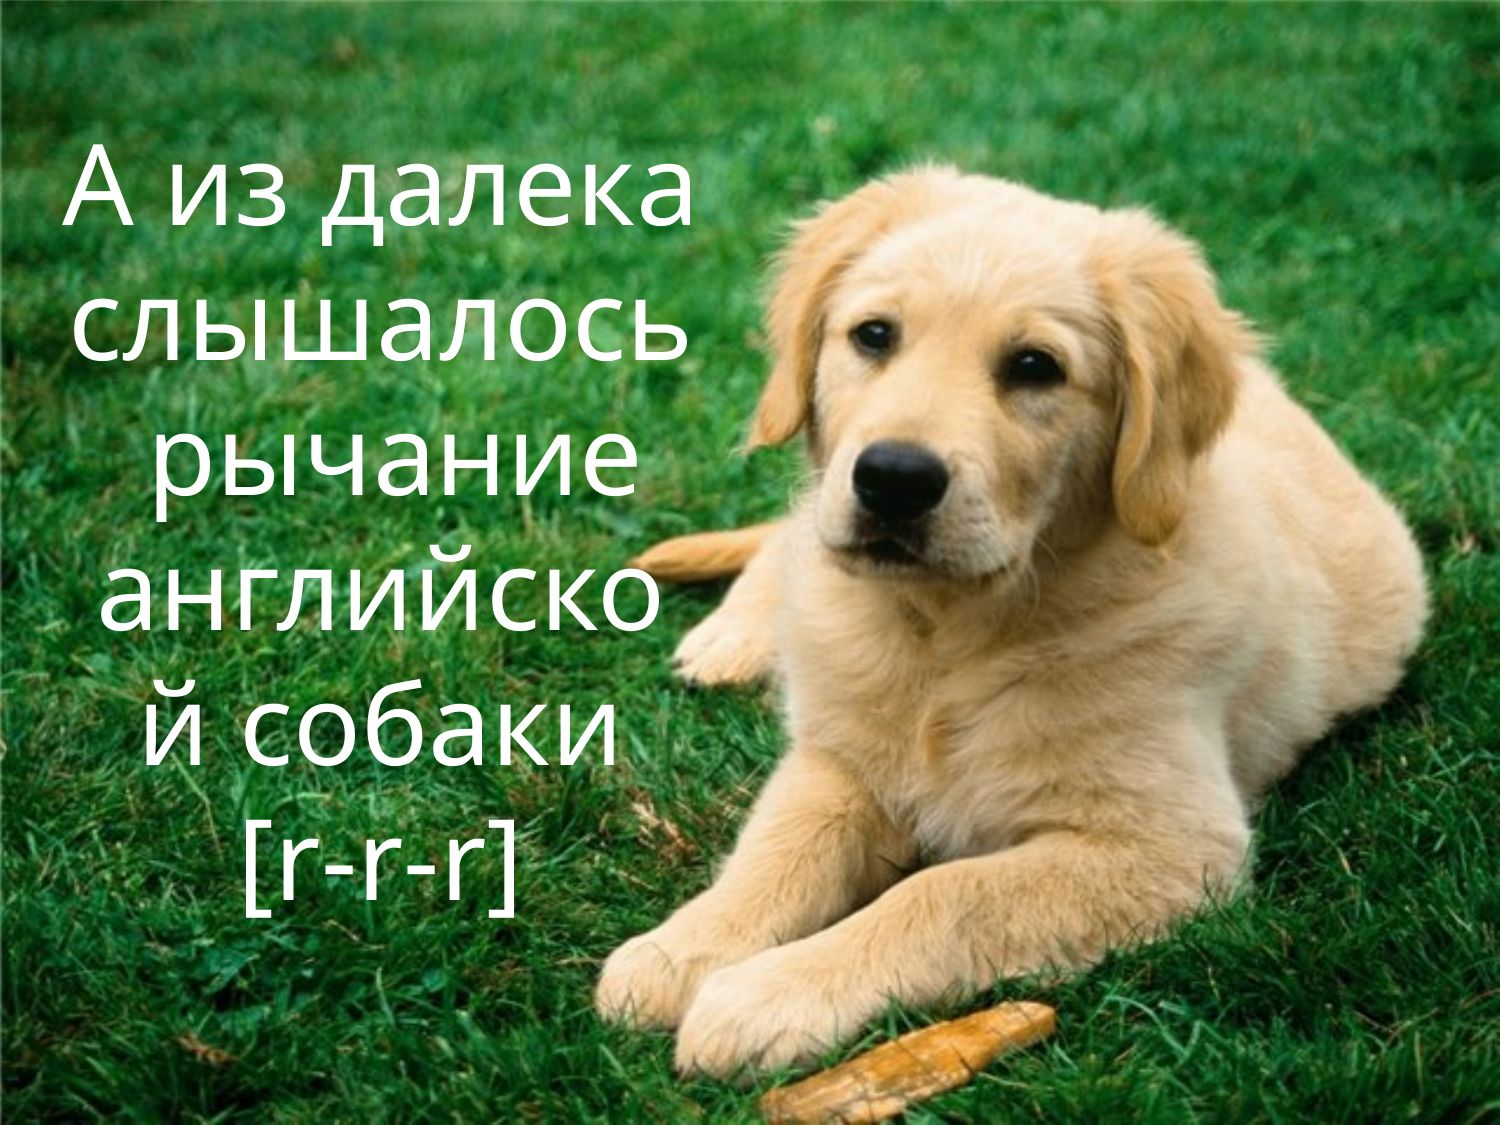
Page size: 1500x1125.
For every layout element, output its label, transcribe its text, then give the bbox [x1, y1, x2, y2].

picture [0, 0, 1500, 1125]
text_box А из далека слышалось рычание английской собаки [r-r-r] [46, 105, 715, 931]
